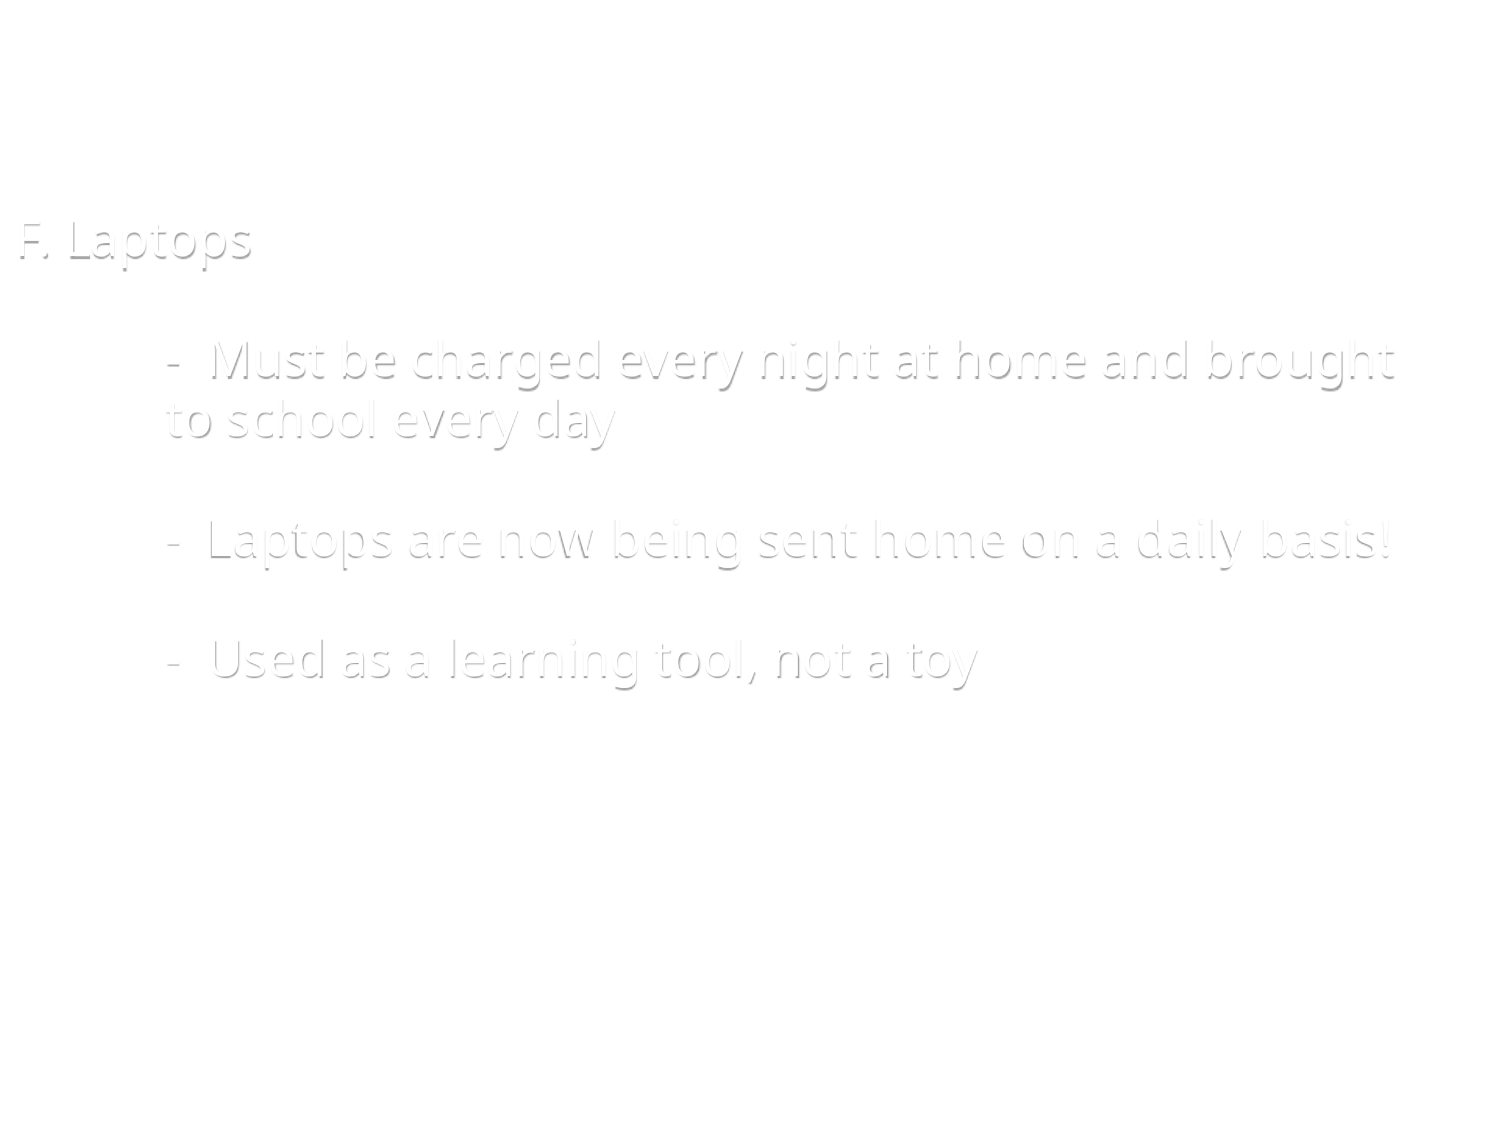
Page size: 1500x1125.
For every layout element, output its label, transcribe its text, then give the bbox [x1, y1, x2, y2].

text_box F. Laptops - Must be charged every night at home and brought to school every day - Laptops are now being sent home on a daily basis! - Used as a learning tool, not a toy [0, 198, 1500, 833]
